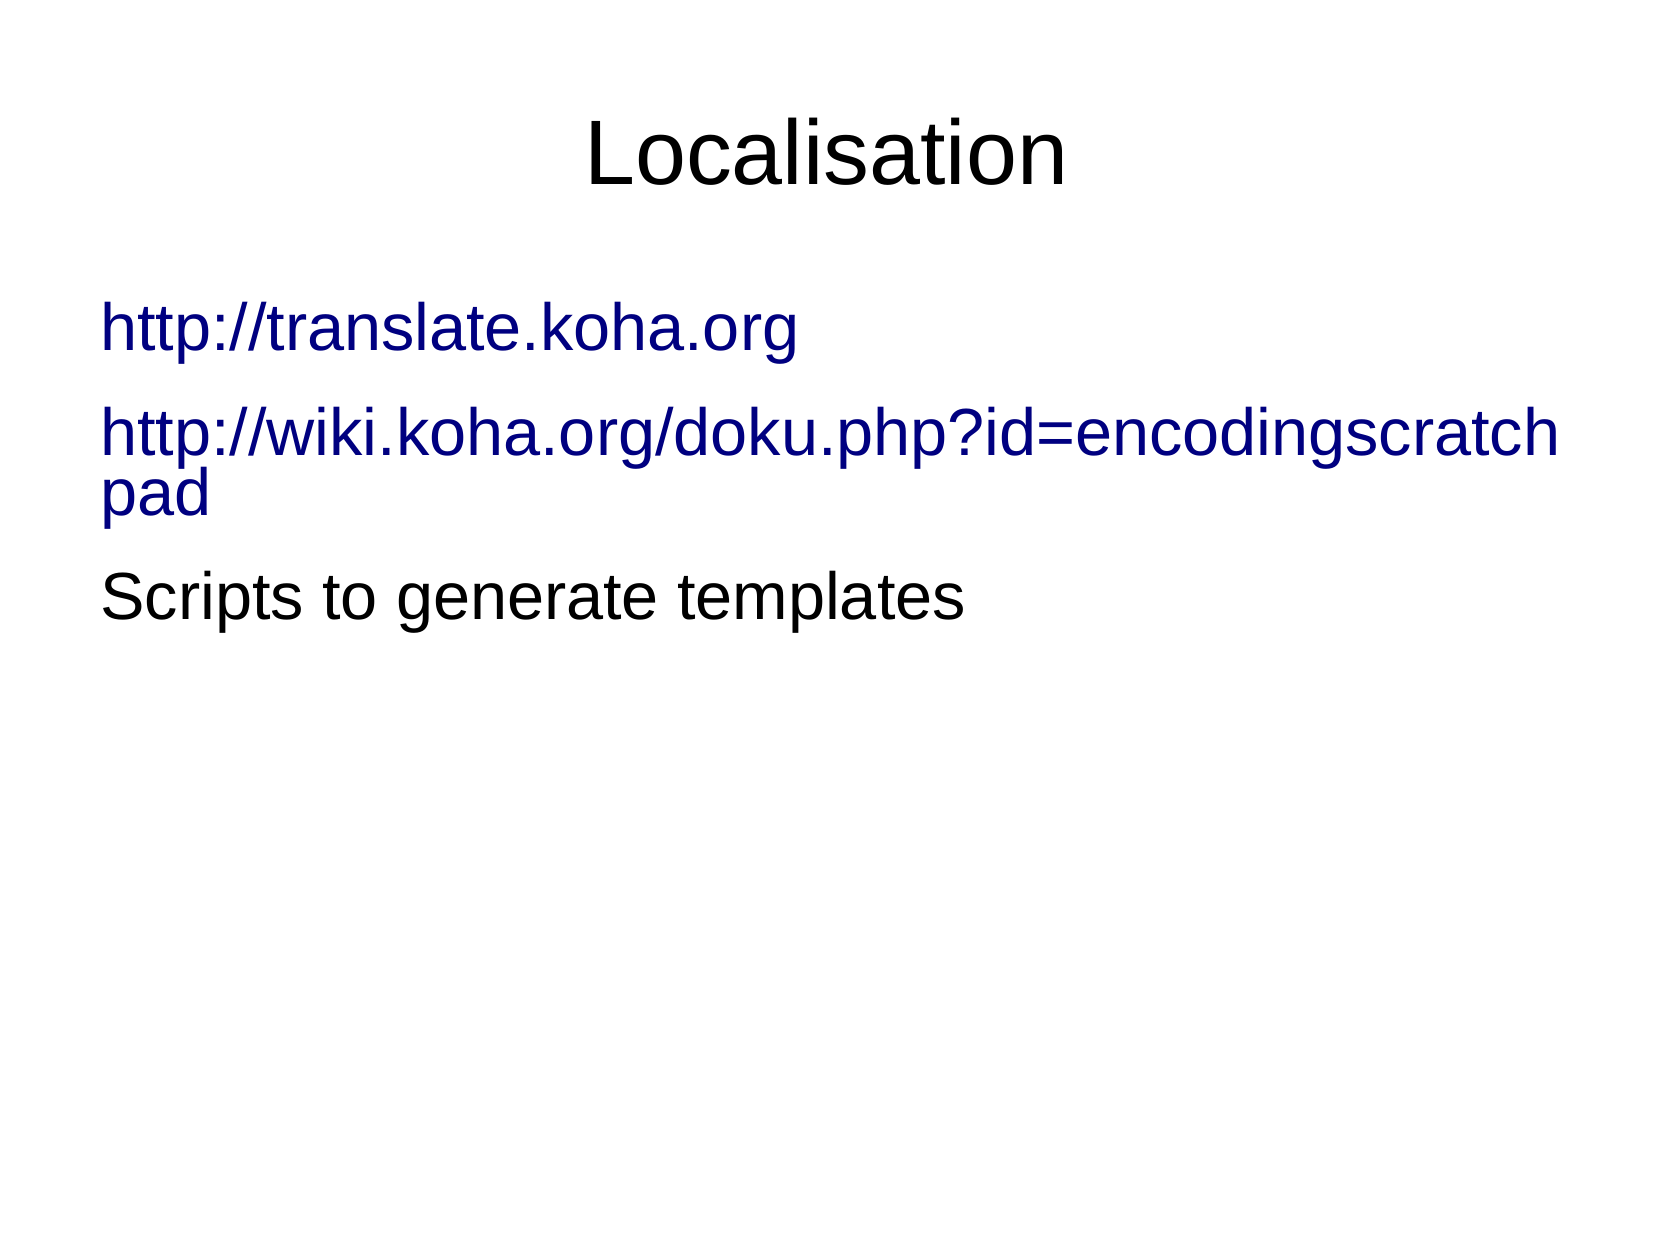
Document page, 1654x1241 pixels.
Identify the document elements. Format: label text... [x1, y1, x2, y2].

list http://translate.koha.org http://wiki.koha.org/doku.php?id=encodingscratchpad Scripts to generate templates [82, 290, 1571, 1094]
title Localisation [82, 56, 1571, 250]
